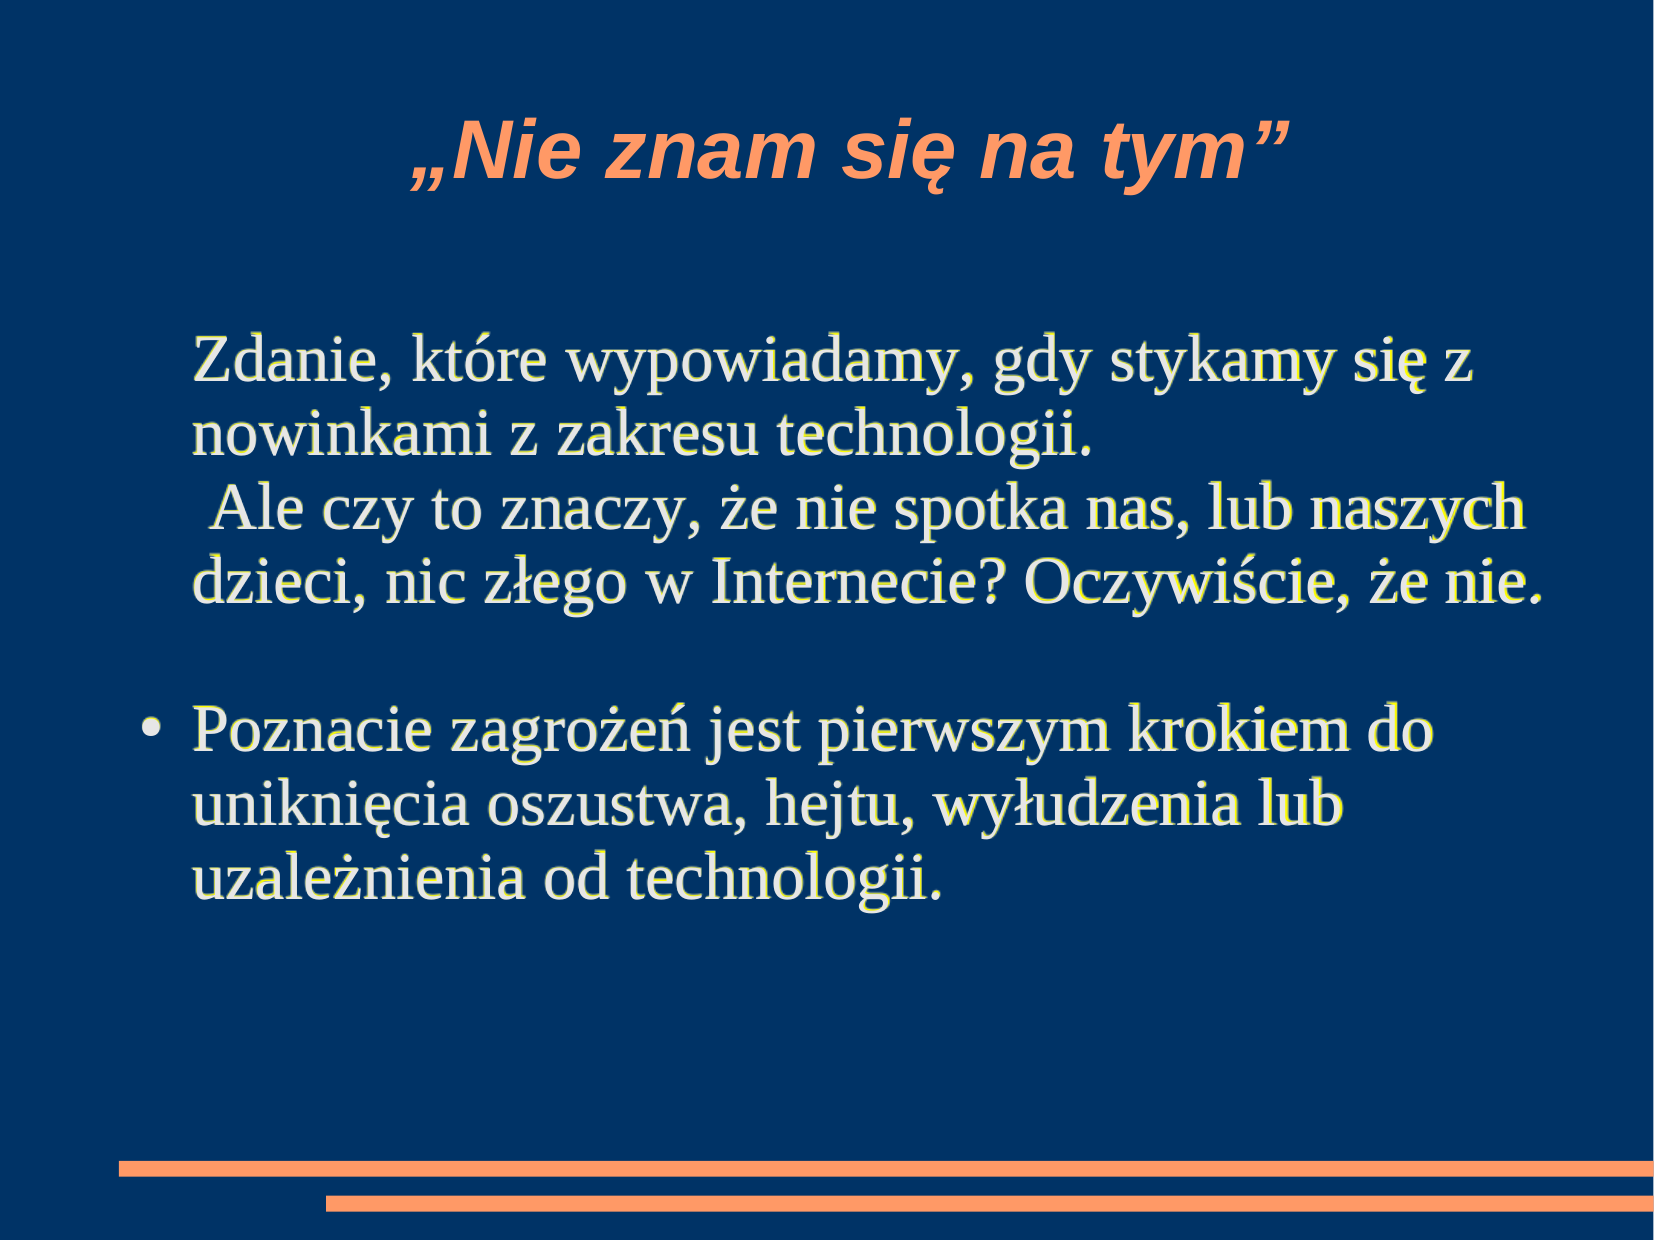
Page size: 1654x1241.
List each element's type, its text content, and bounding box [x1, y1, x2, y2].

title „Nie znam się na tym” [121, 46, 1534, 254]
list Zdanie, które wypowiadamy, gdy stykamy się z nowinkami z zakresu technologii. Ale czy to znaczy, że nie spotka nas, lub naszych dzieci, nic złego w Internecie? Oczywiście, że nie. Poznacie zagrożeń jest pierwszym krokiem do uniknięcia oszustwa, hejtu, wyłudzenia lub uzależnienia od technologii. [121, 321, 1561, 1132]
